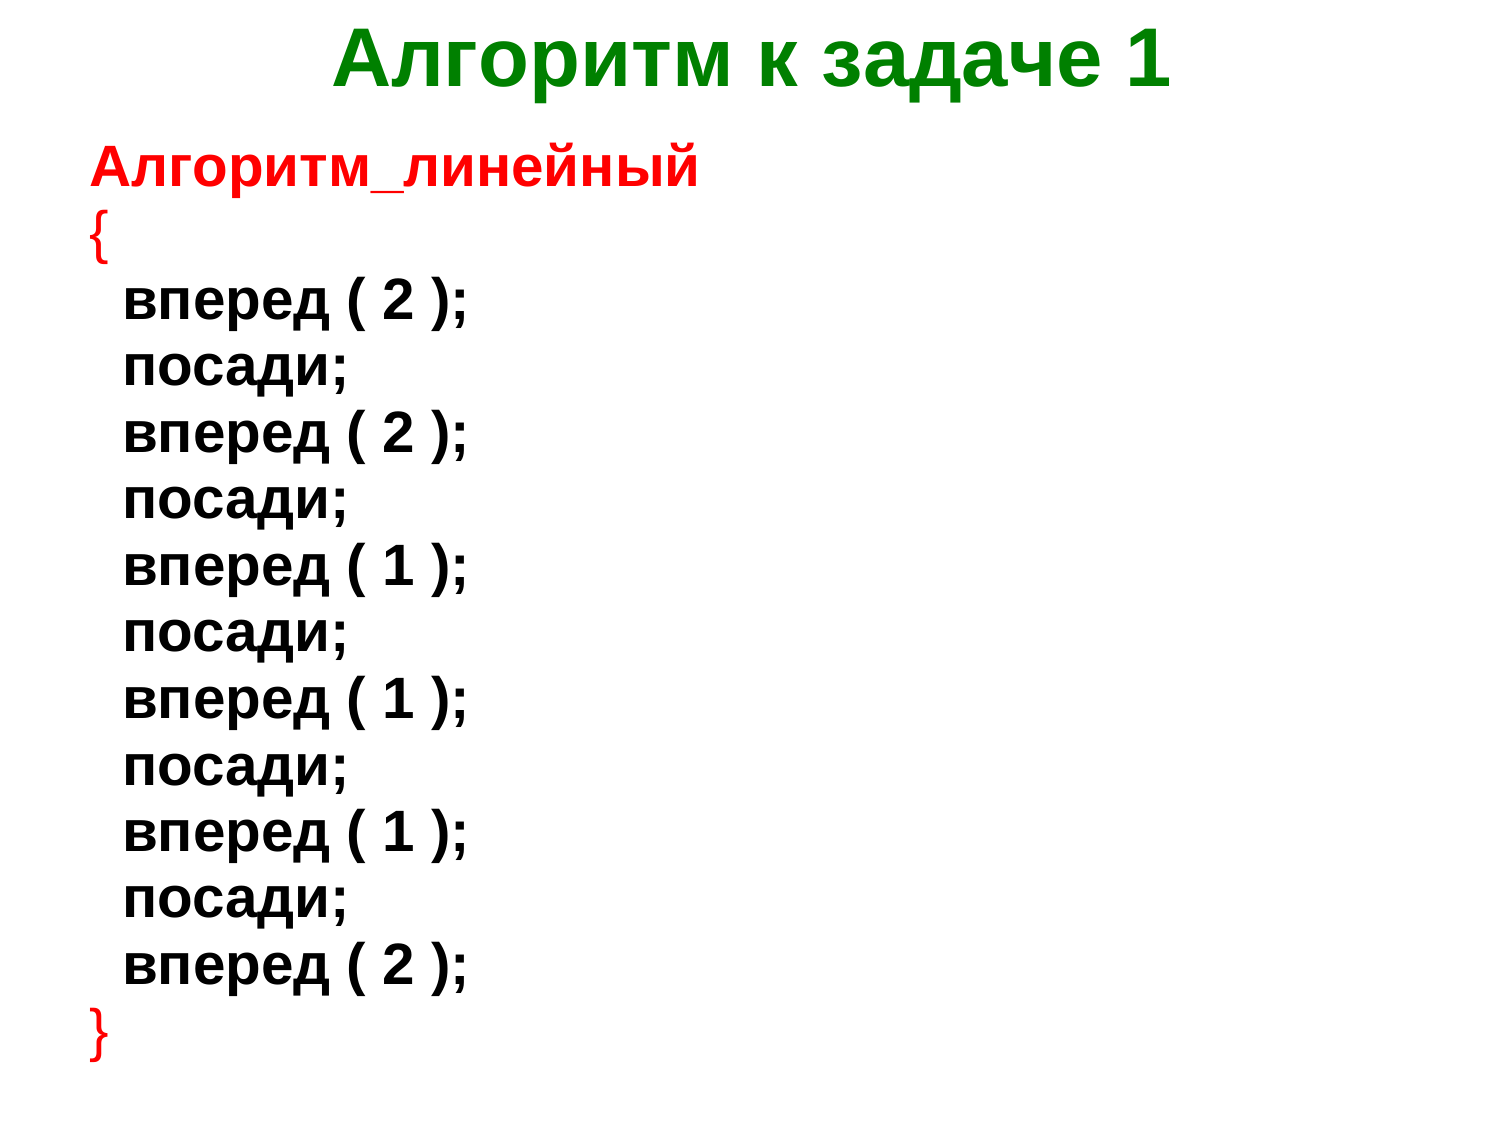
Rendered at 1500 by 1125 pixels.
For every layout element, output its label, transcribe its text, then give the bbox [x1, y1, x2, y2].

list Алгоритм_линейный { вперед ( 2 ); посади; вперед ( 2 ); посади; вперед ( 1 ); посади; вперед ( 1 ); посади; вперед ( 1 ); посади; вперед ( 2 ); } [75, 137, 1426, 1097]
title Алгоритм к задаче 1 [76, 0, 1427, 116]
